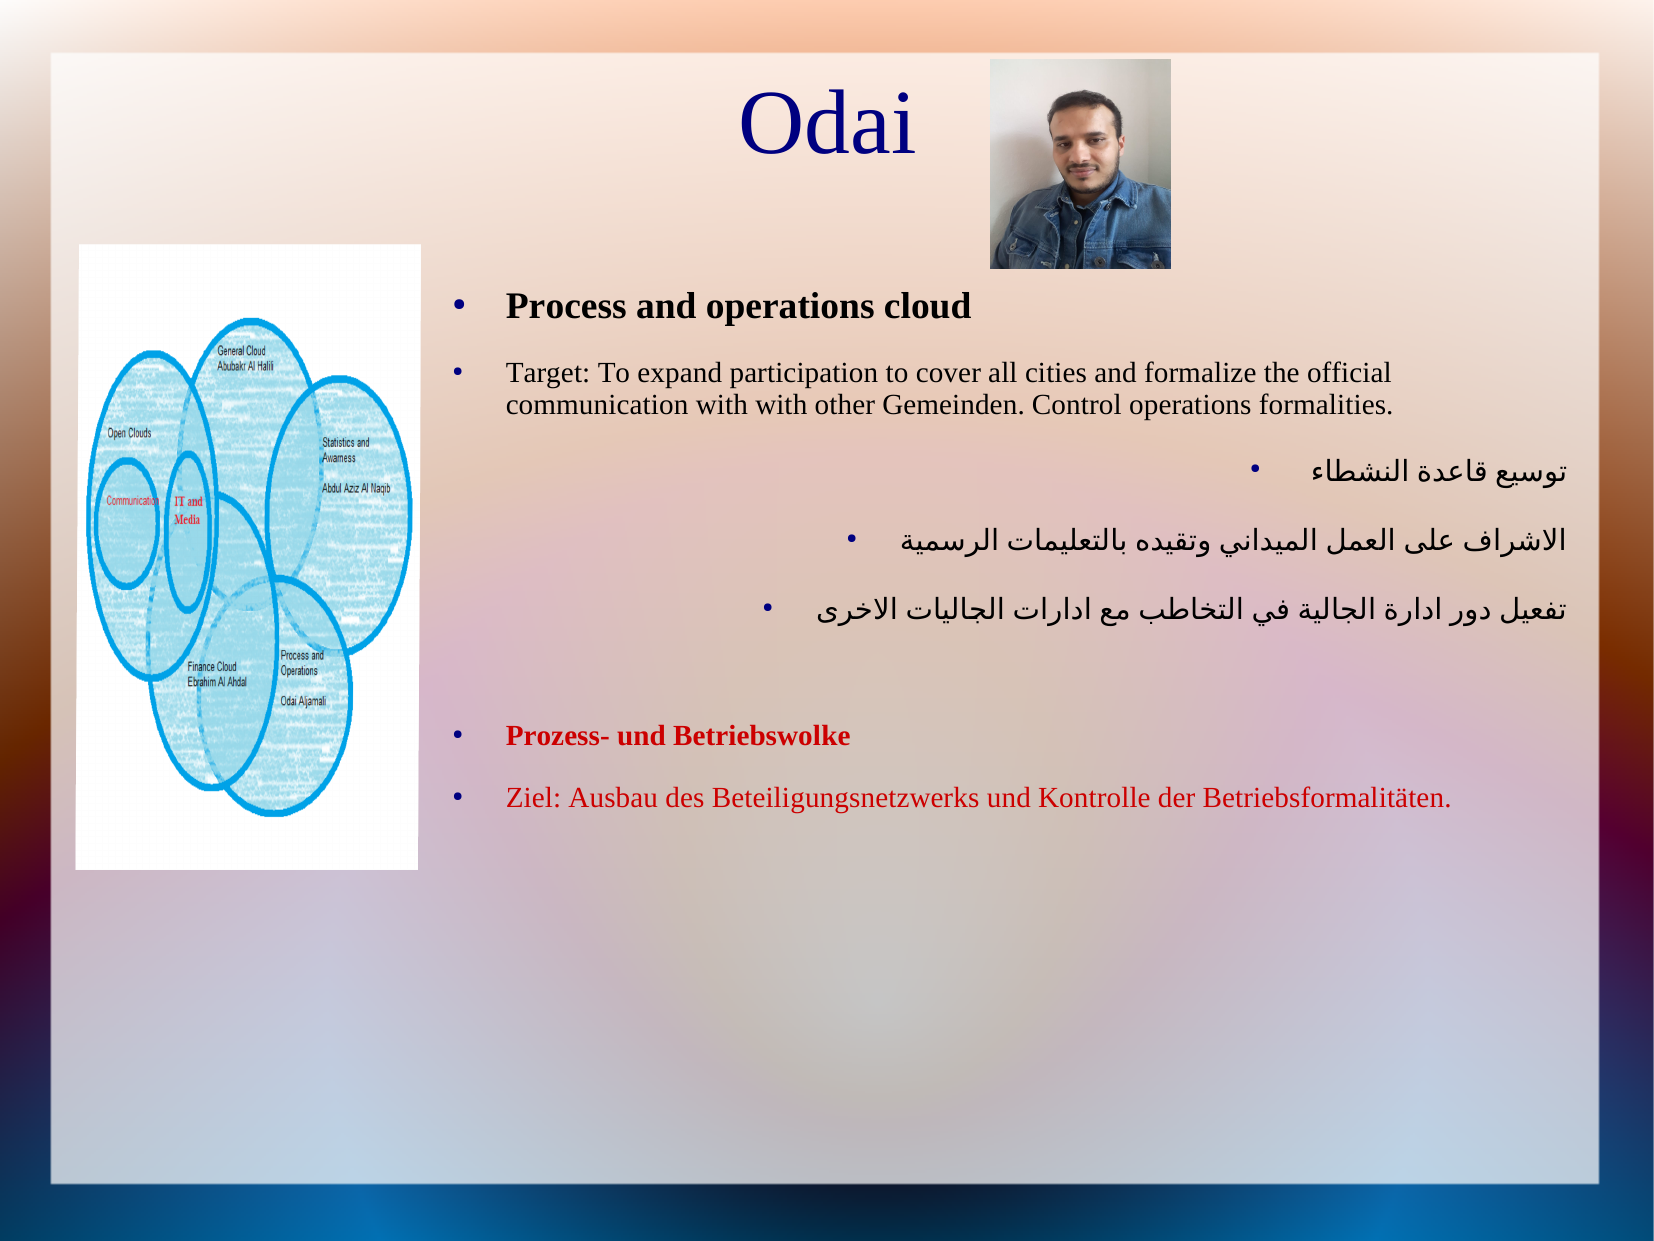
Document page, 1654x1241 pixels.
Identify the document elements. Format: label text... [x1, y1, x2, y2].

list Process and operations cloud Target: To expand participation to cover all cities and formalize the official communication with with other Gemeinden. Control operations formalities. توسيع قاعدة النشطاء الاشراف على العمل الميداني وتقيده بالتعليمات الرسمية تفعيل دور ادارة الجالية في التخاطب مع ادارات الجاليات الاخرى Prozess- und Betriebswolke Ziel: Ausbau des Beteiligungsnetzwerks und Kontrolle der Betriebsformalitäten. [435, 285, 1576, 1057]
title Odai [121, 19, 1534, 227]
picture [0, 0, 1654, 1241]
